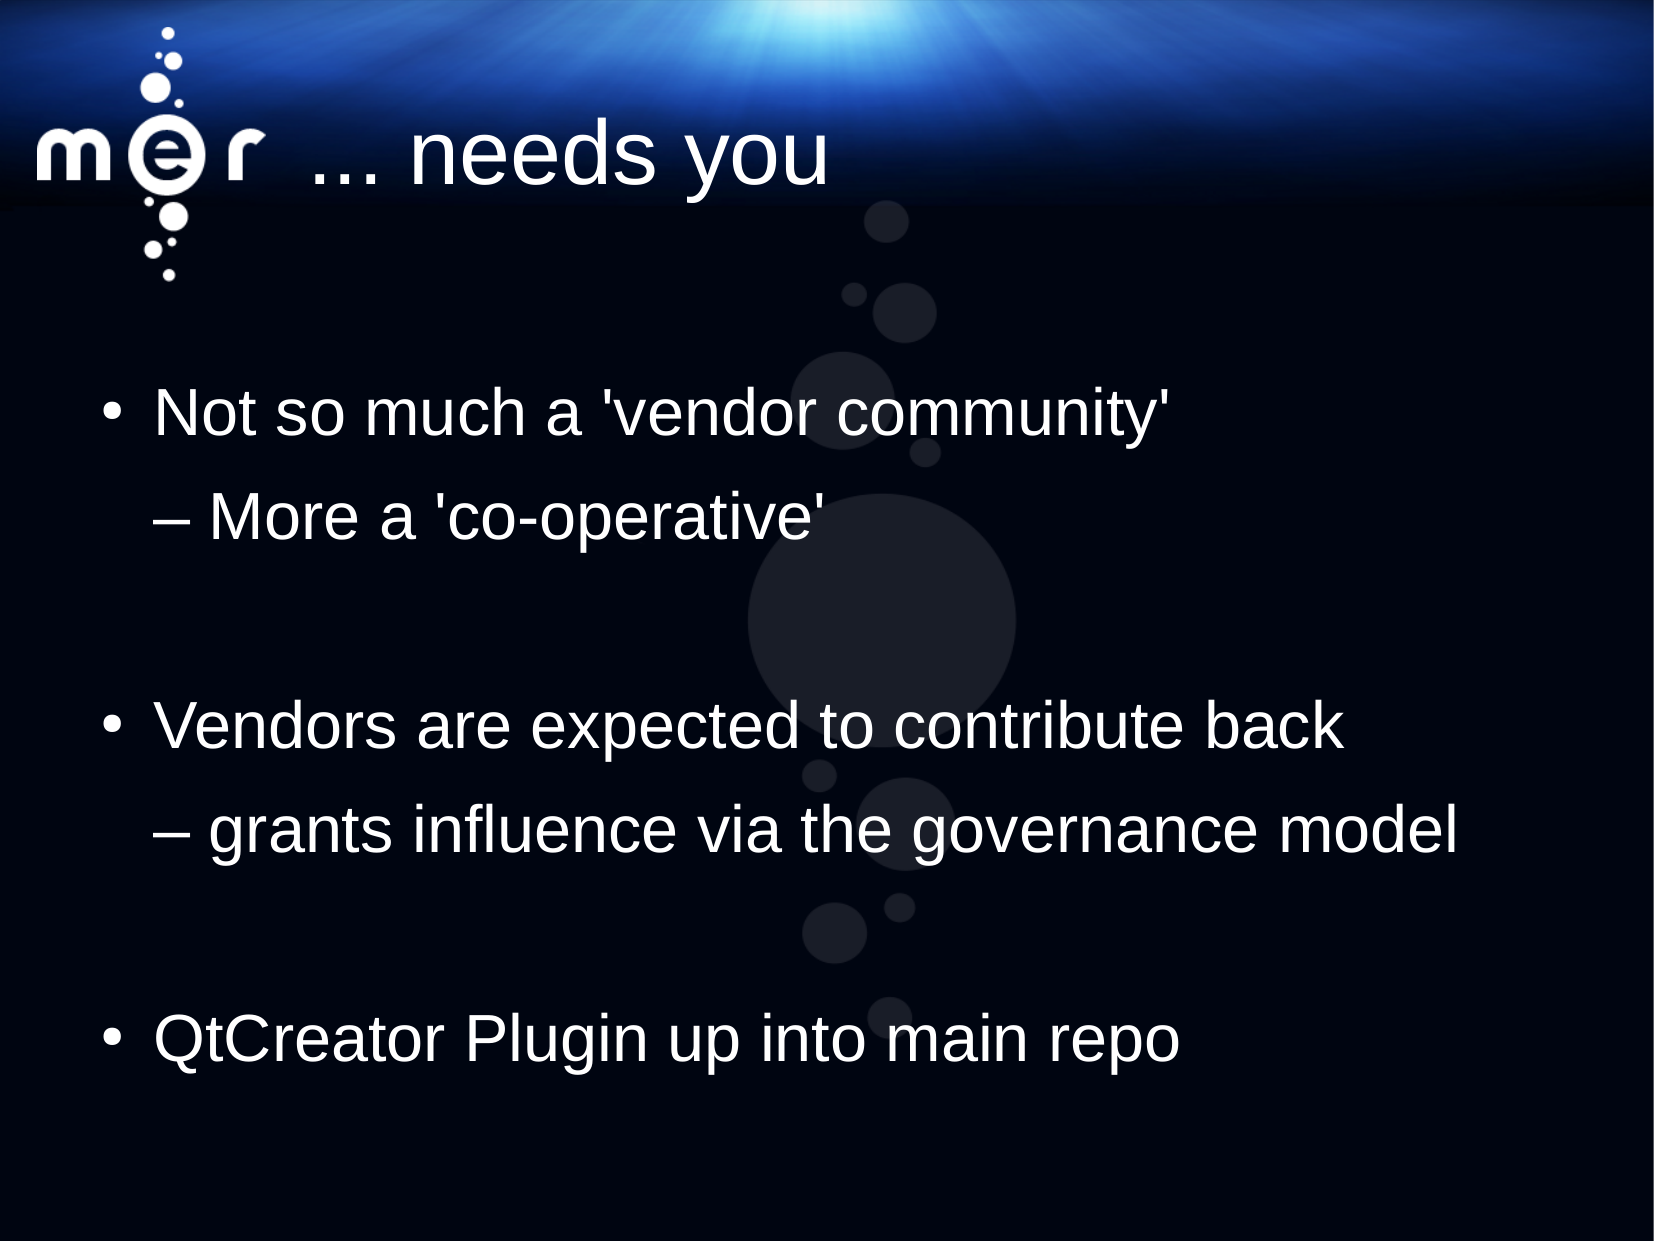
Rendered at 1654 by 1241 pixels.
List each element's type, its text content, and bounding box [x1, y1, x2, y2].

title ... needs you [307, 49, 1571, 257]
list Not so much a 'vendor community' – More a 'co-operative' Vendors are expected to contribute back – grants influence via the governance model QtCreator Plugin up into main repo [82, 375, 1571, 1194]
picture [0, 0, 1654, 1241]
